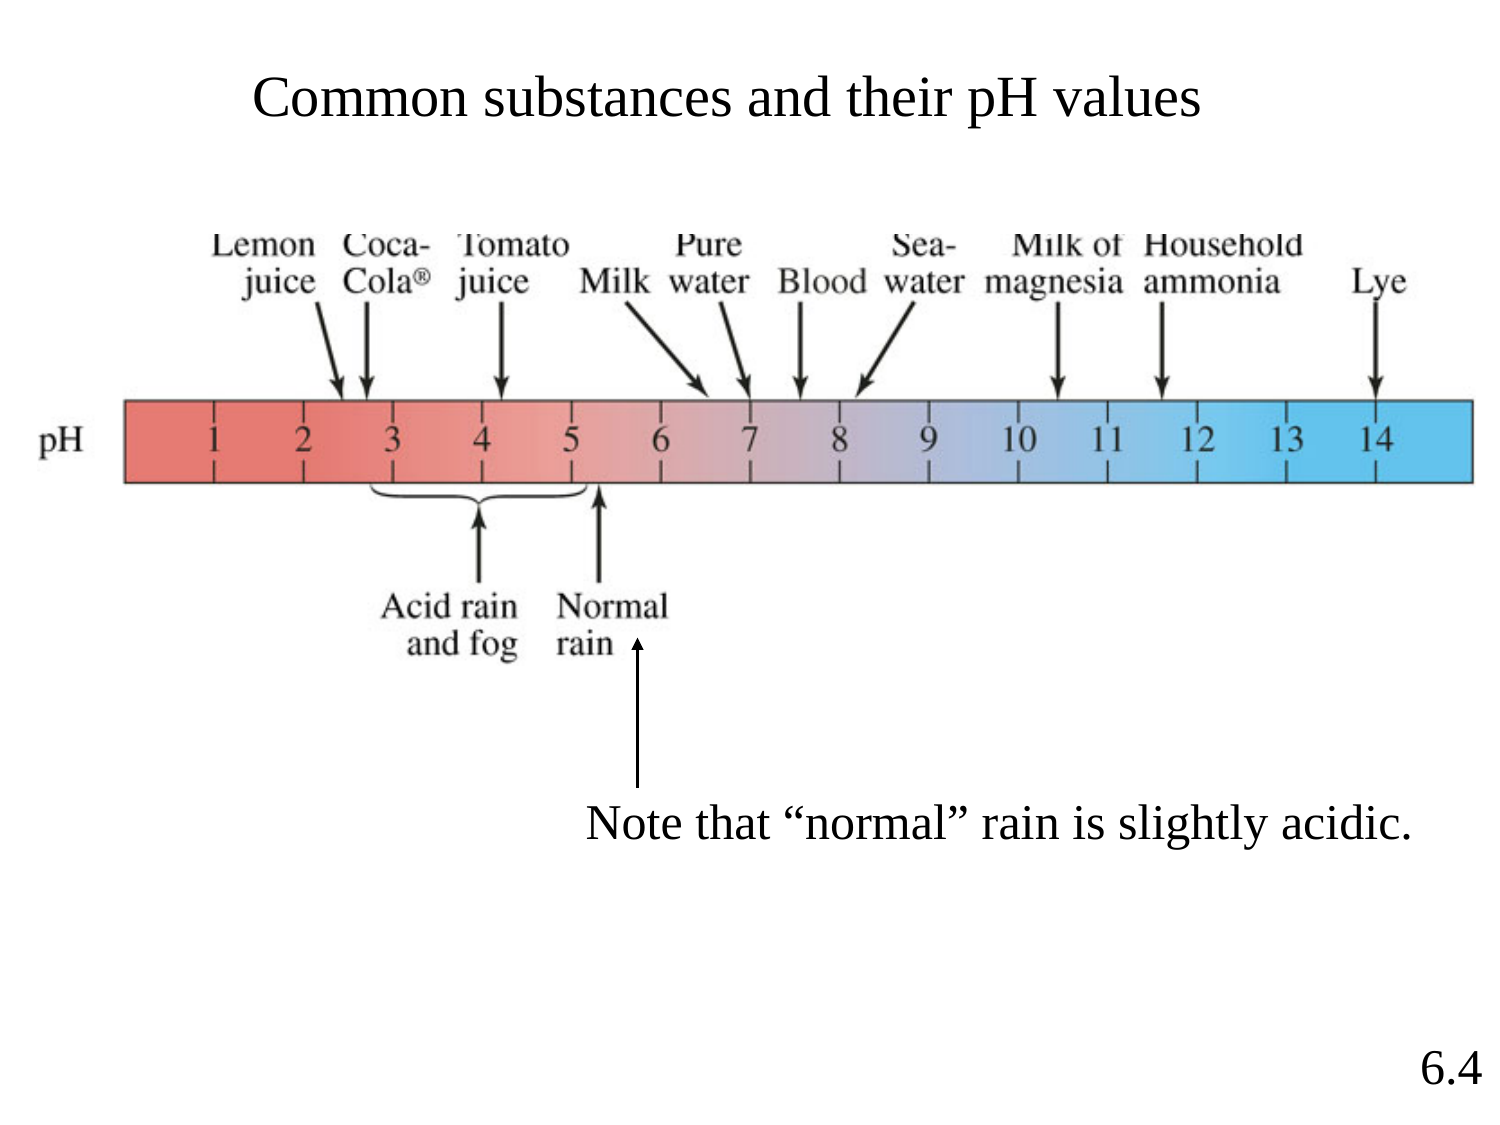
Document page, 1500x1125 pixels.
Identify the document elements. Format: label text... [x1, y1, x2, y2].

chart [37, 234, 1476, 666]
text_box Note that “normal” rain is slightly acidic. [570, 781, 1429, 858]
text_box 6.4 [1405, 1026, 1498, 1103]
text_box Common substances and their pH values [237, 50, 1218, 136]
